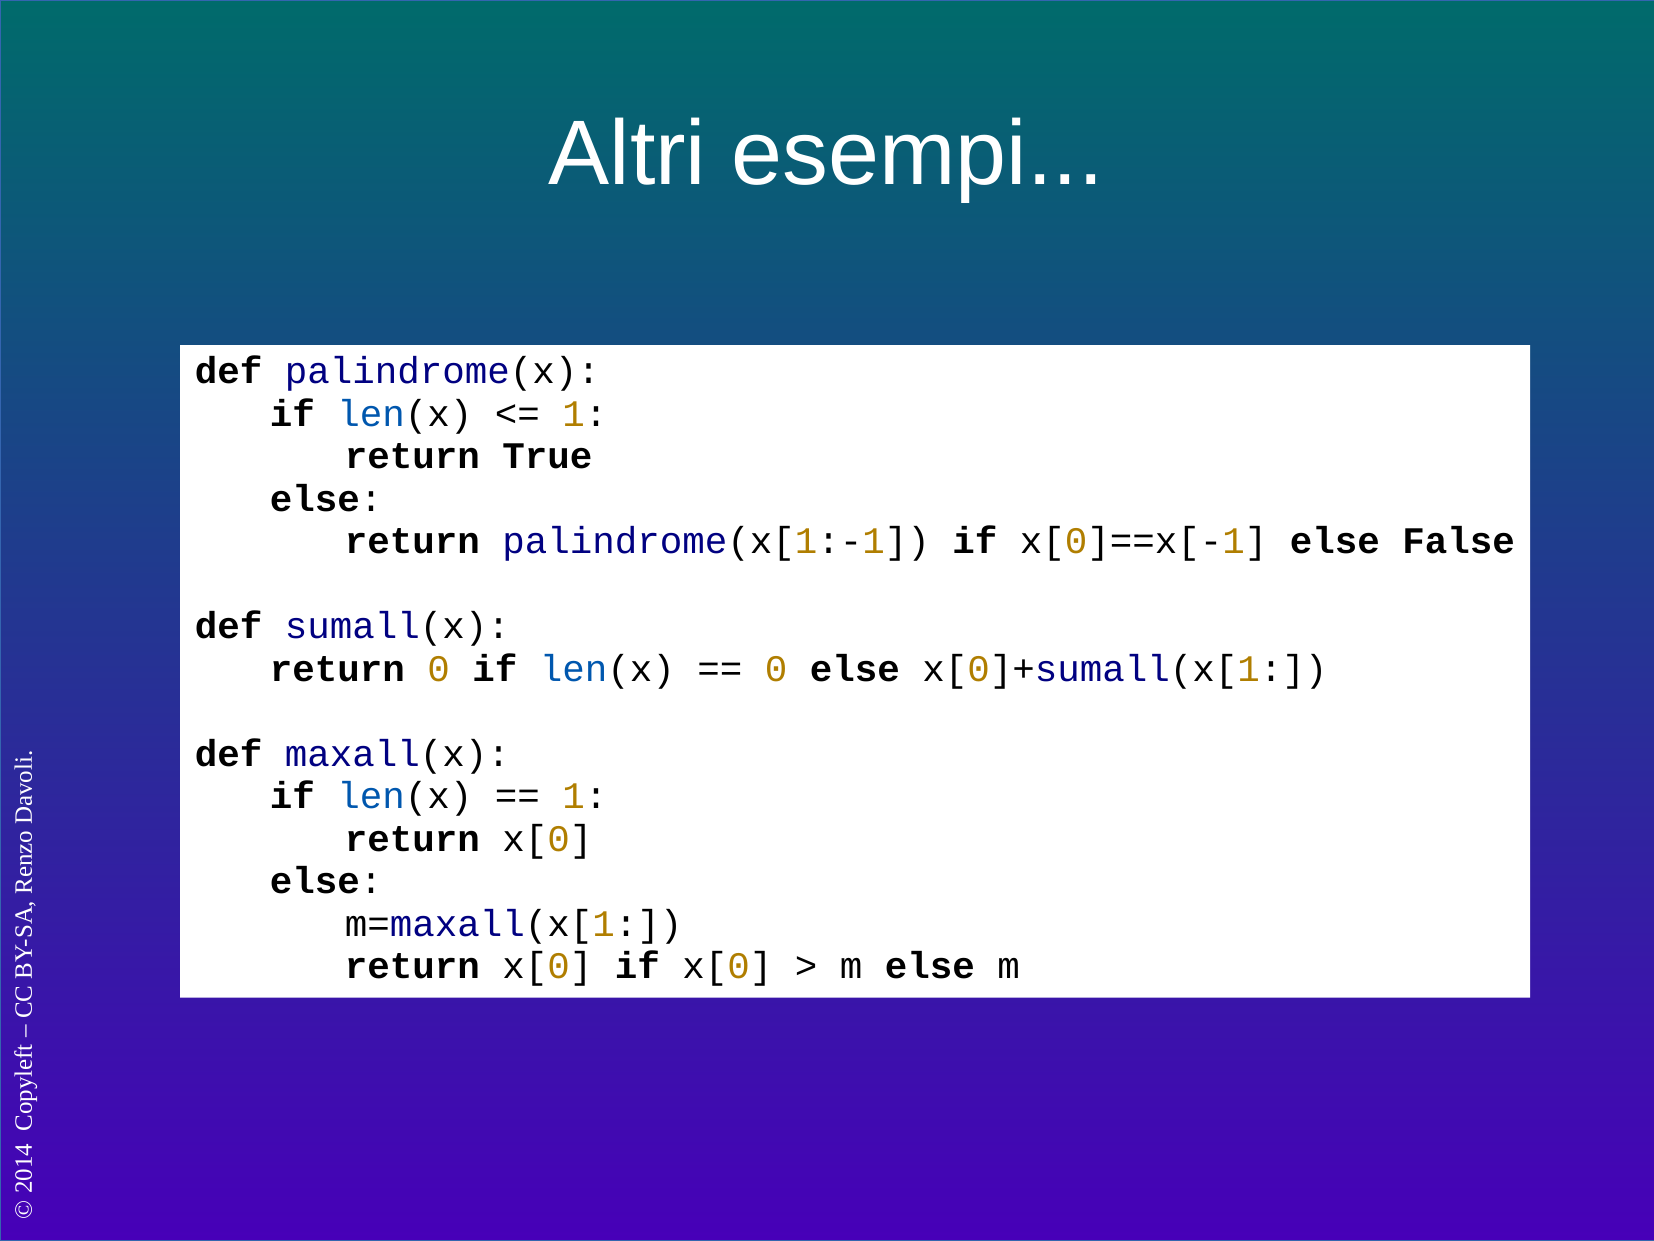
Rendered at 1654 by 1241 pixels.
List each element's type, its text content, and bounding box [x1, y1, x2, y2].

title Altri esempi... [82, 49, 1571, 257]
text_box def palindrome(x): if len(x) <= 1: return True else: return palindrome(x[1:-1]) if x[0]==x[-1] else False def sumall(x): return 0 if len(x) == 0 else x[0]+sumall(x[1:]) def maxall(x): if len(x) == 1: return x[0] else: m=maxall(x[1:]) return x[0] if x[0] > m else m [180, 345, 1531, 998]
